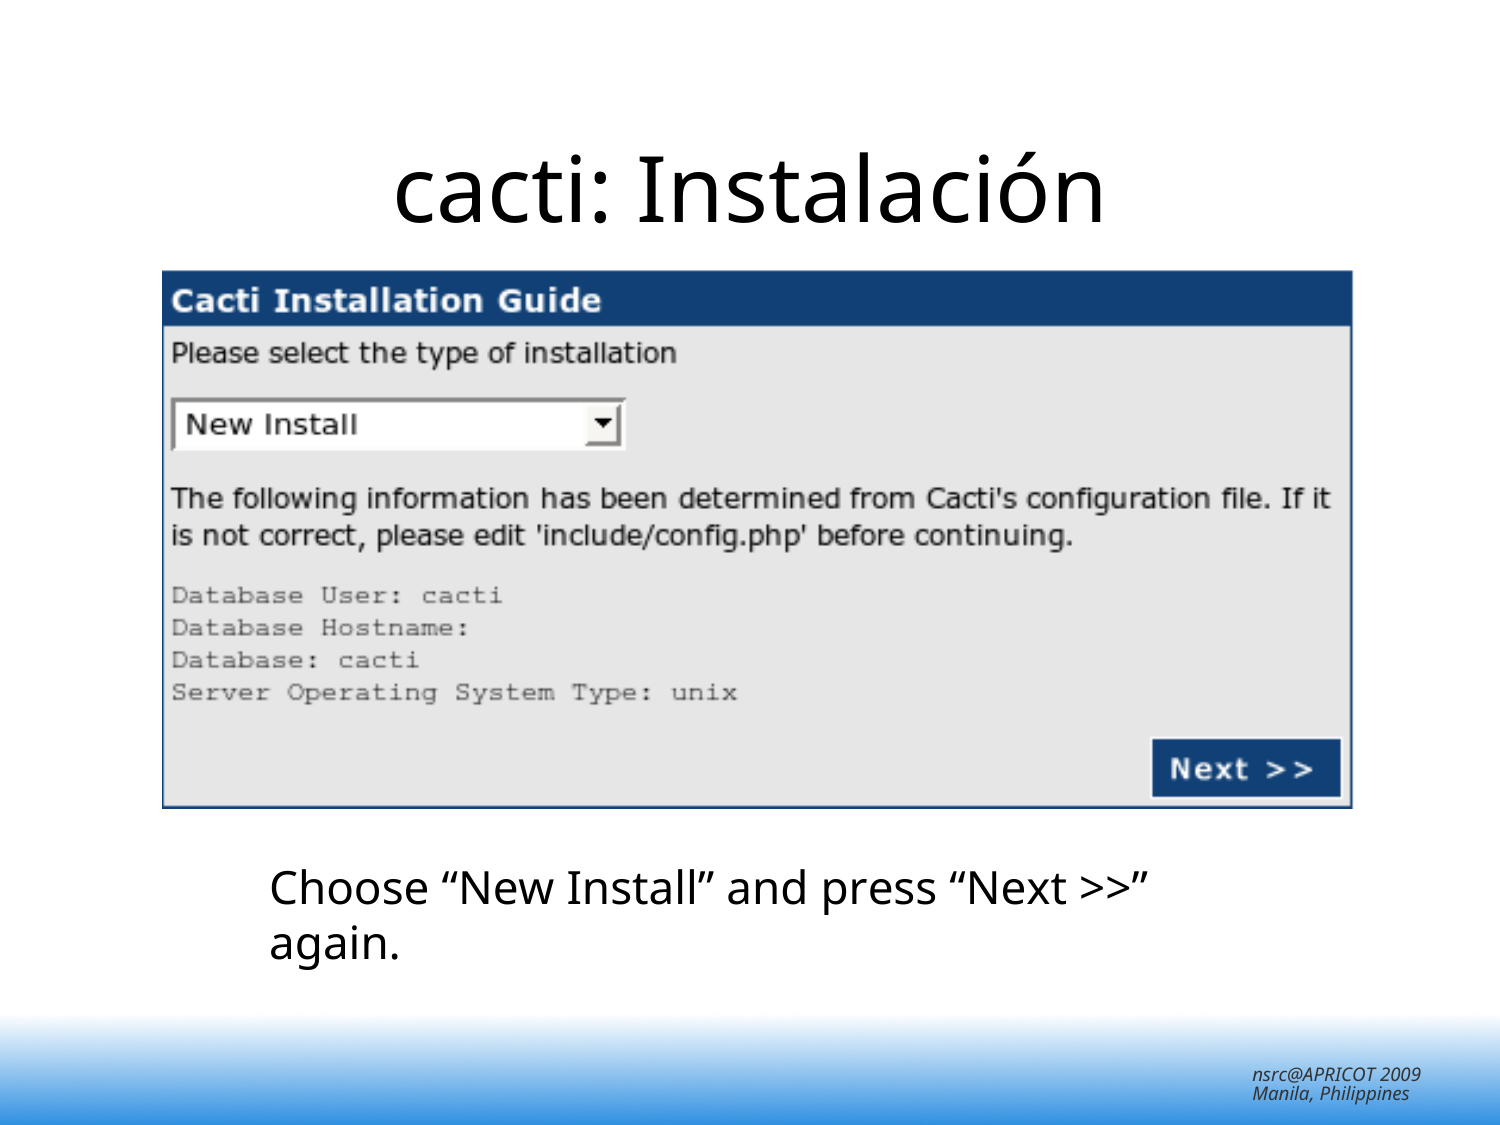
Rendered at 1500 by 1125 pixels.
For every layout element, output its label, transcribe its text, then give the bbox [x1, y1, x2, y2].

picture [0, 1012, 1500, 1125]
text_box Choose “New Install” and press “Next >>” again. [254, 851, 1272, 976]
title cacti: Instalación [110, 93, 1391, 281]
picture [162, 269, 1358, 809]
